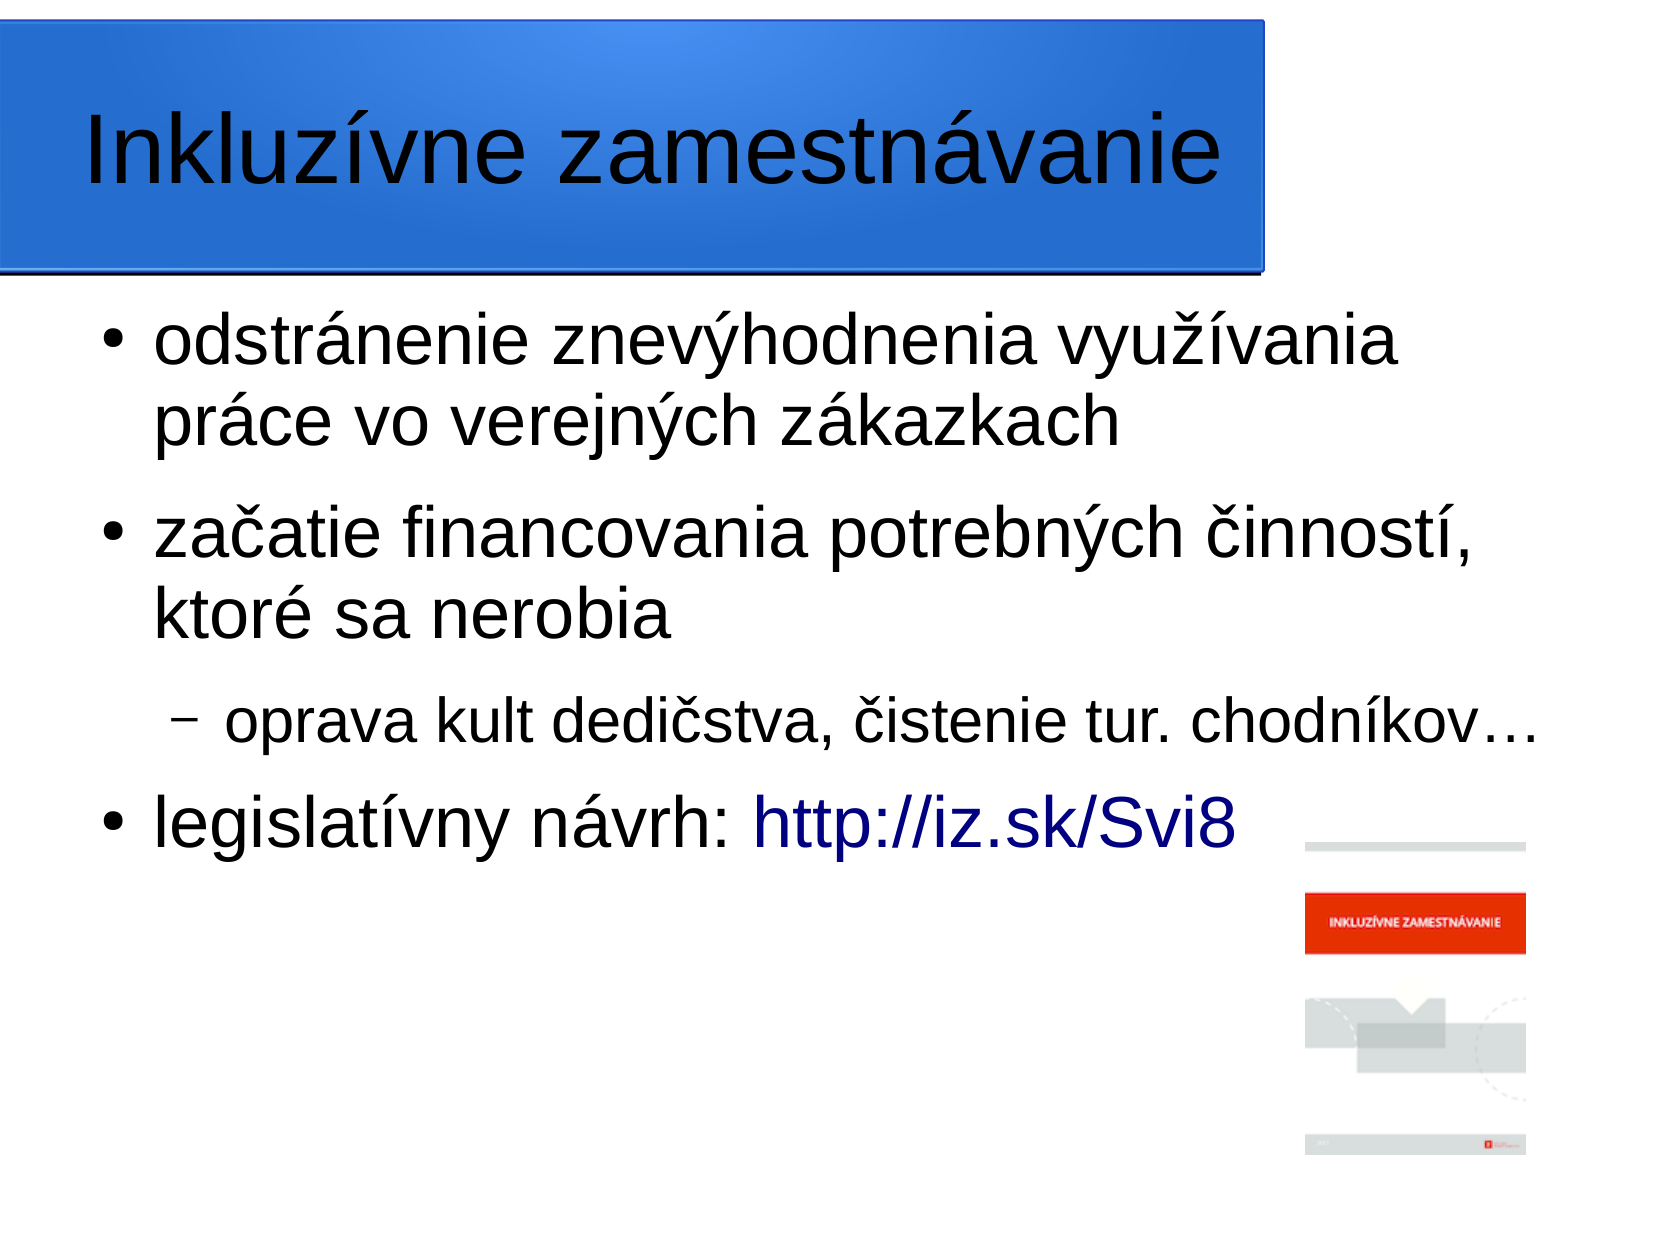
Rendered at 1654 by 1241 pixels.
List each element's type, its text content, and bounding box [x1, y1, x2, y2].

title Inkluzívne zamestnávanie [82, 47, 1235, 252]
list odstránenie znevýhodnenia využívania práce vo verejných zákazkach začatie financovania potrebných činností, ktoré sa nerobia oprava kult dedičstva, čistenie tur. chodníkov… legislatívny návrh: http://iz.sk/Svi8 [82, 299, 1571, 1019]
picture [1305, 842, 1526, 1156]
